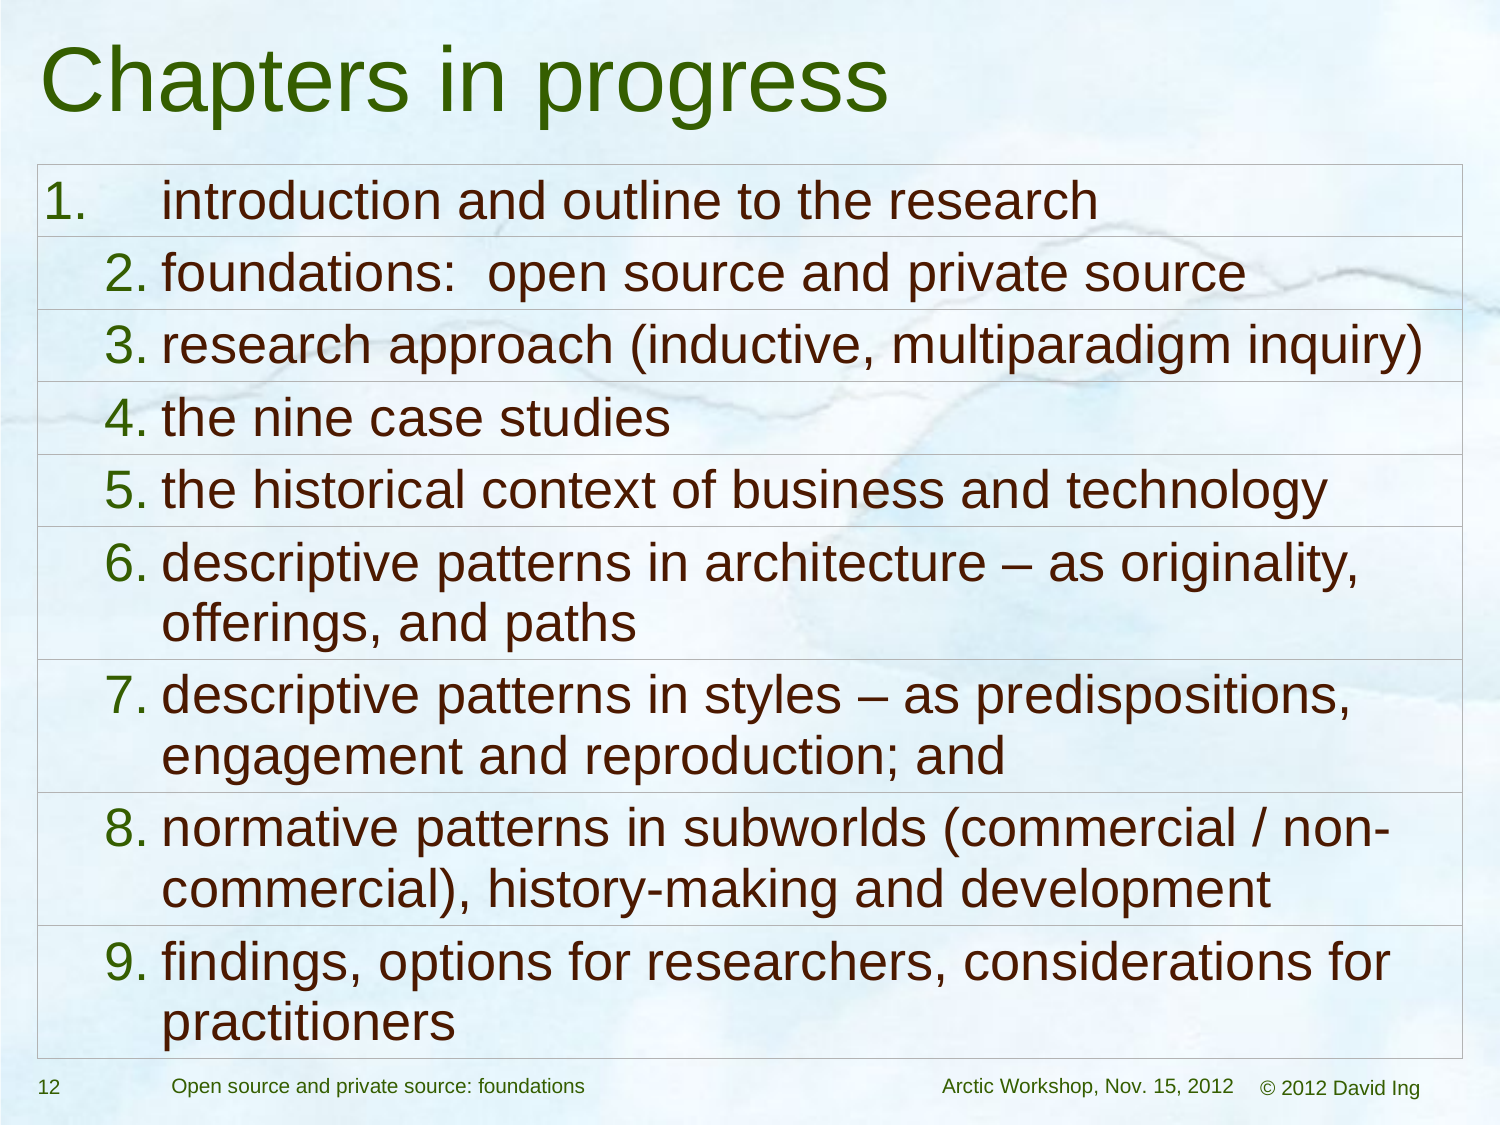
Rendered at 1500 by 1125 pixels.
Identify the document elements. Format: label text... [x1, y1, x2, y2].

table_cell 9. [38, 926, 156, 1058]
table_cell research approach (inductive, multiparadigm inquiry) [156, 310, 1462, 381]
table_cell descriptive patterns in styles – as predispositions, engagement and reproduction; and [156, 660, 1462, 792]
table_cell 3. [38, 310, 156, 381]
table_header 1. [38, 165, 156, 236]
table_cell 6. [38, 527, 156, 659]
table_cell descriptive patterns in architecture – as originality, offerings, and paths [156, 527, 1462, 659]
table_cell normative patterns in subworlds (commercial / non-commercial), history-making and development [156, 793, 1462, 925]
table_cell 5. [38, 455, 156, 526]
table_cell 8. [38, 793, 156, 925]
table_cell the nine case studies [156, 382, 1462, 454]
table_cell 7. [38, 660, 156, 792]
picture [0, 0, 1500, 1125]
table_cell the historical context of business and technology [156, 455, 1462, 526]
title Chapters in progress [37, 37, 1463, 152]
table_cell findings, options for researchers, considerations for practitioners [156, 926, 1462, 1058]
table_header introduction and outline to the research [156, 165, 1462, 236]
table_cell 2. [38, 237, 156, 309]
table_cell 4. [38, 382, 156, 454]
table_cell foundations: open source and private source [156, 237, 1462, 309]
